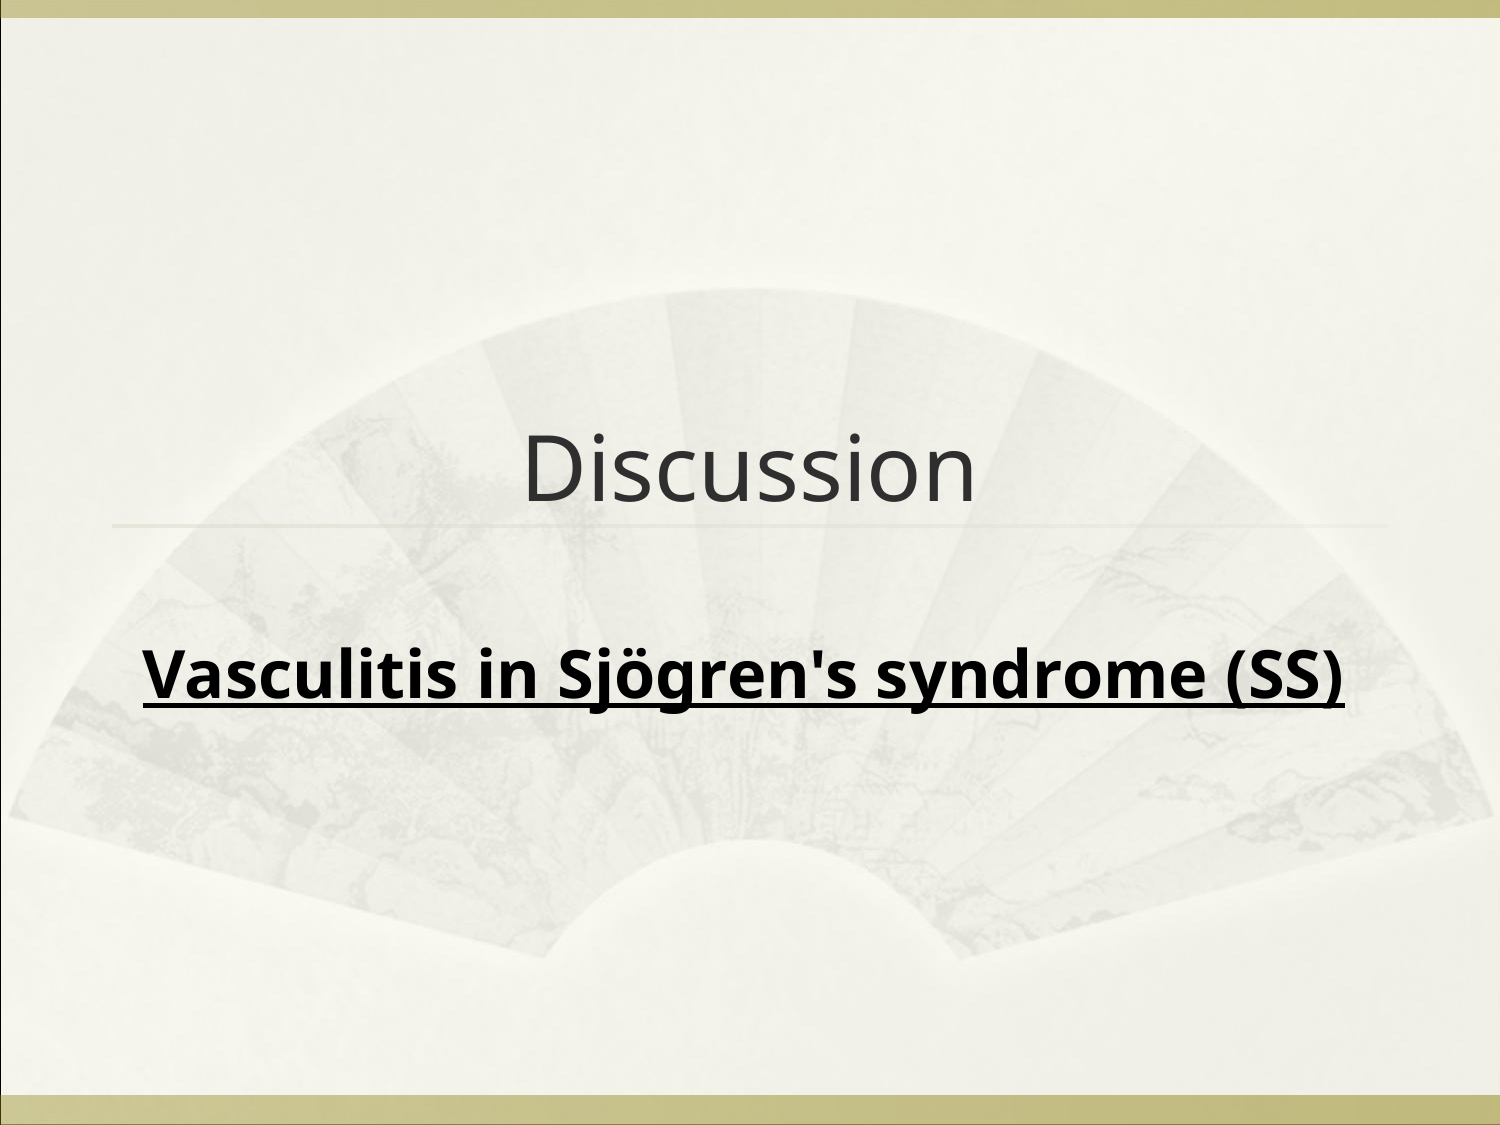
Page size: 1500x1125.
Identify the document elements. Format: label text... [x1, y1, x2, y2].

title Discussion [112, 274, 1388, 527]
picture [0, 18, 1500, 1095]
subtitle Vasculitis in Sjögren's syndrome (SS) [100, 527, 1388, 815]
